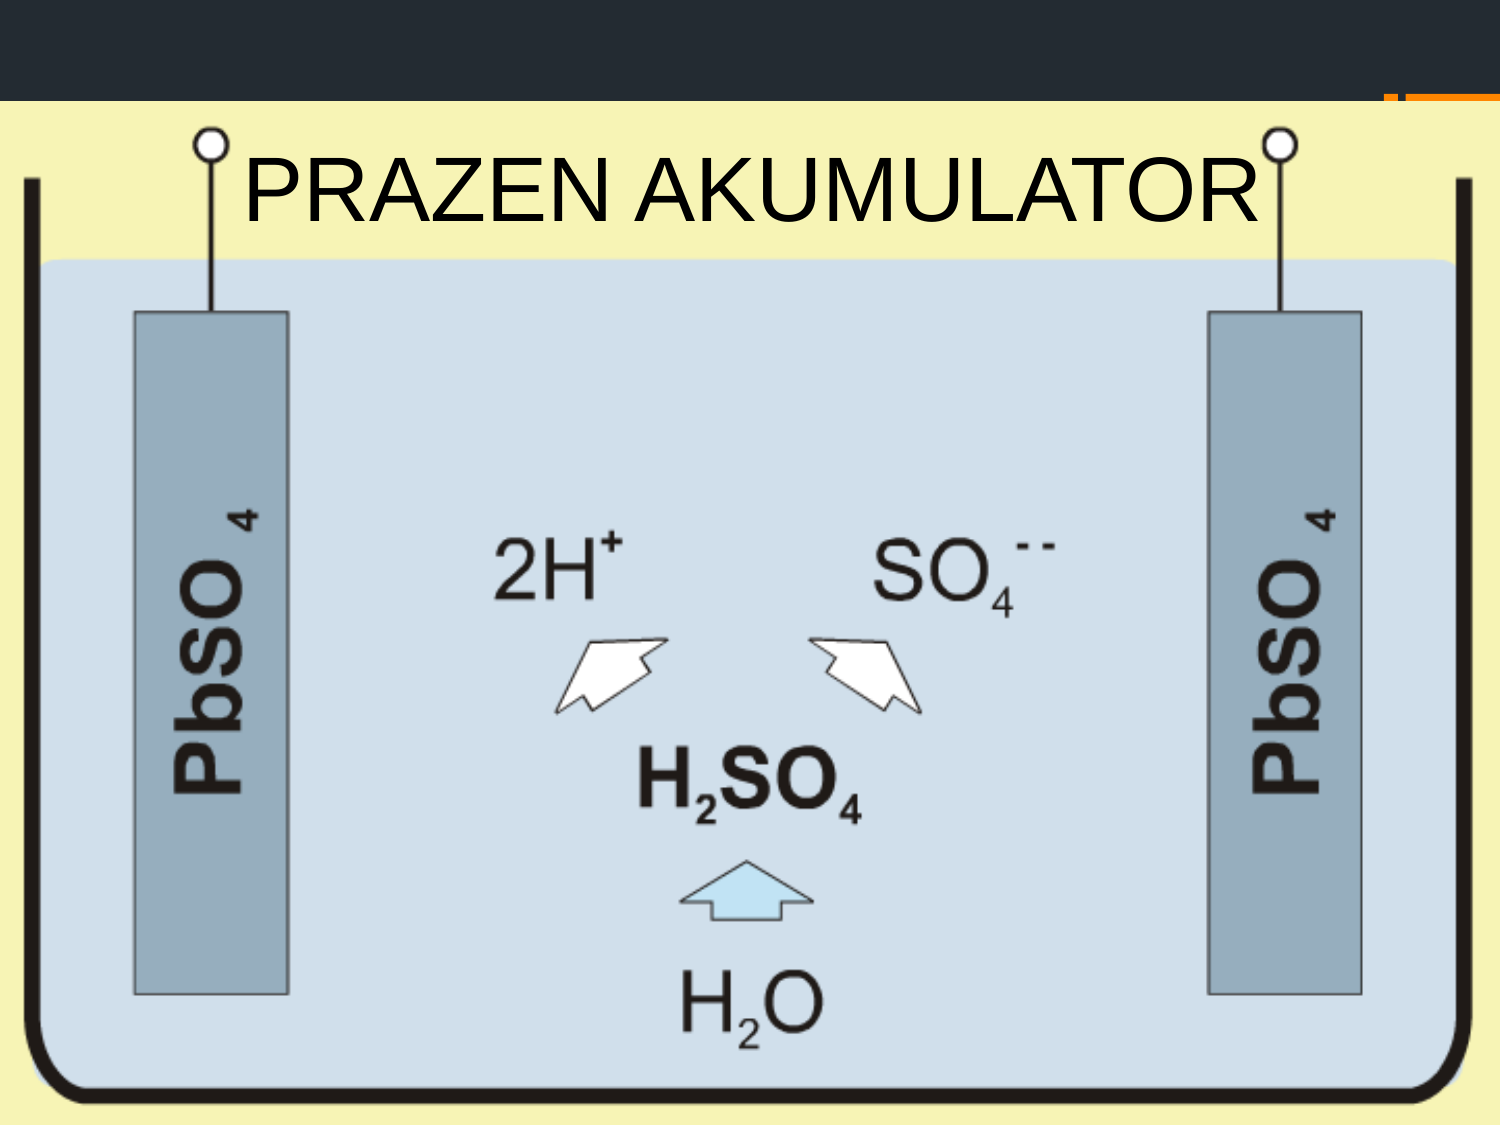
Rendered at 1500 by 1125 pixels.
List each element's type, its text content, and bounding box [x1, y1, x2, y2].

text_box PRAZEN AKUMULATOR [38, 122, 1468, 247]
picture [0, 101, 1500, 1125]
